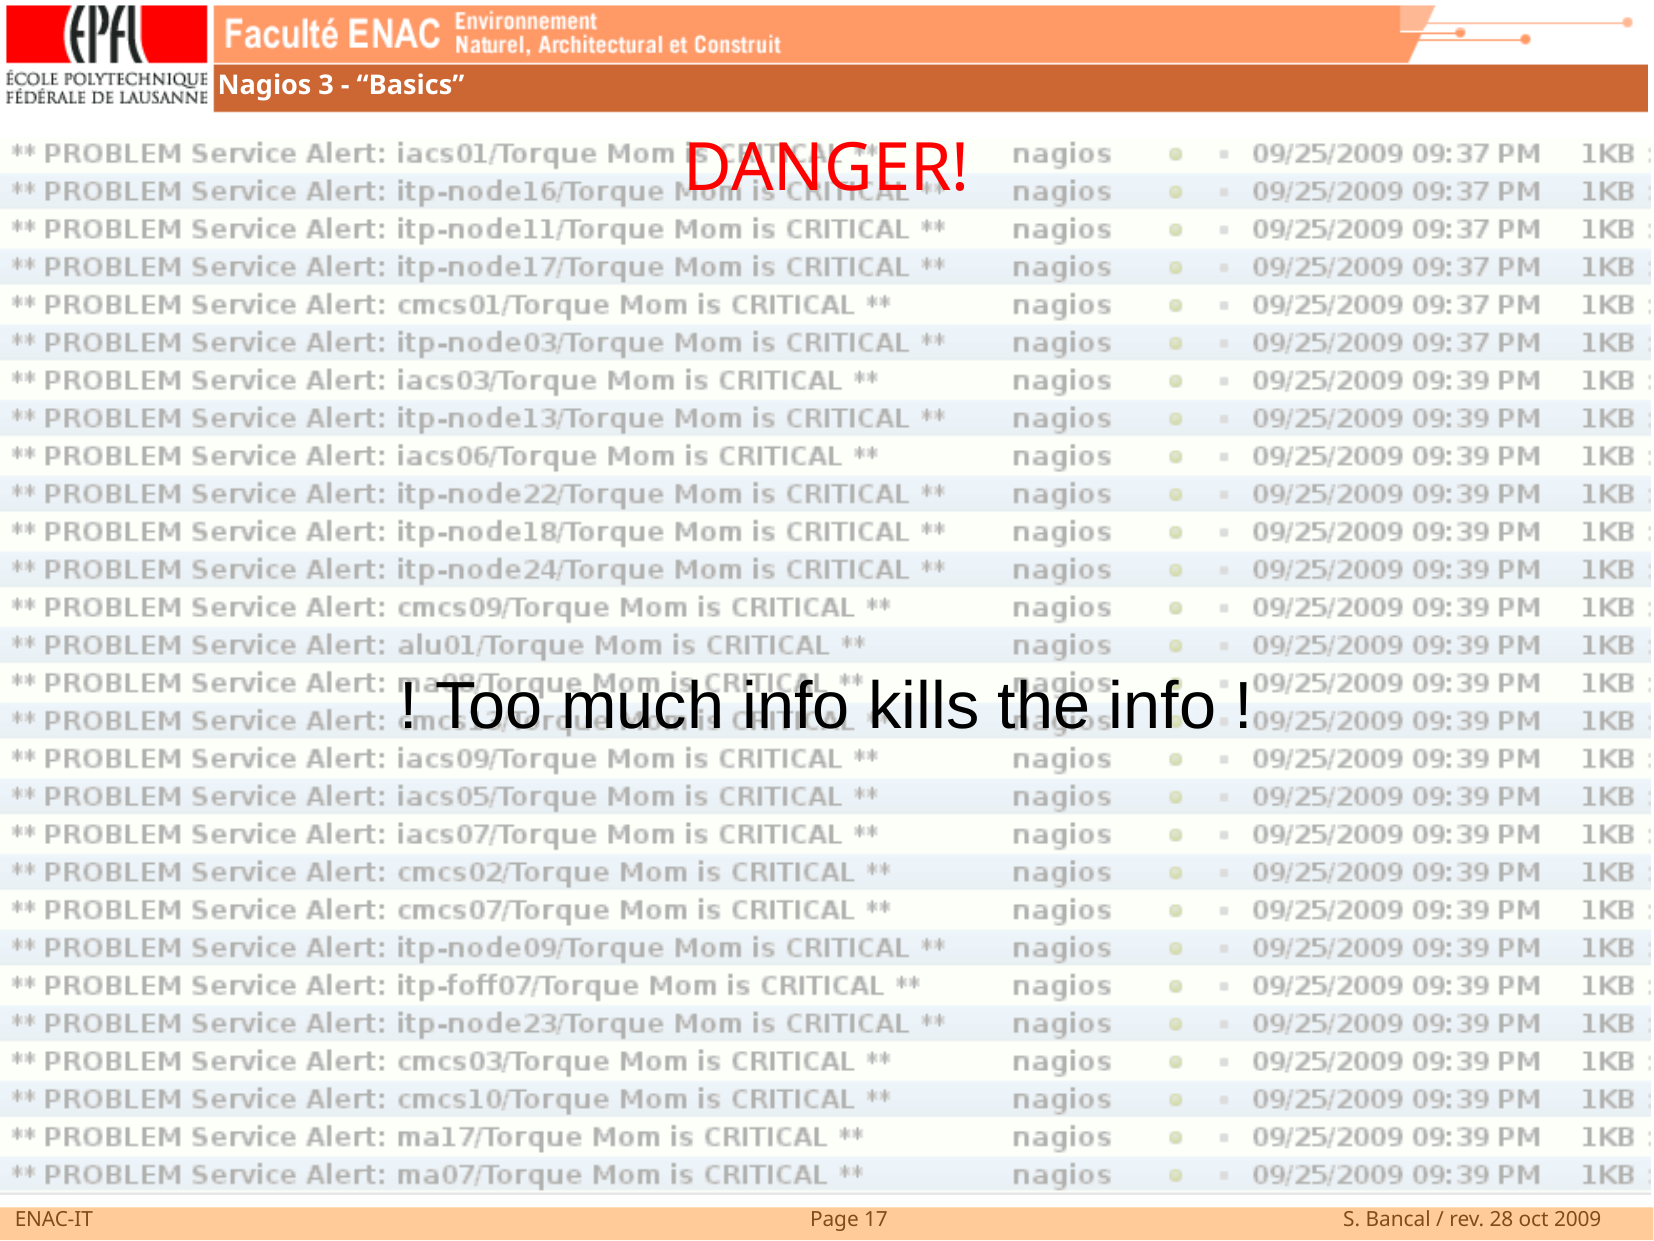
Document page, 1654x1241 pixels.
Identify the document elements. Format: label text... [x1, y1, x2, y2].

subtitle ! Too much info kills the info ! [0, 208, 1654, 1203]
picture [0, 0, 1648, 114]
title DANGER! [0, 117, 1654, 208]
